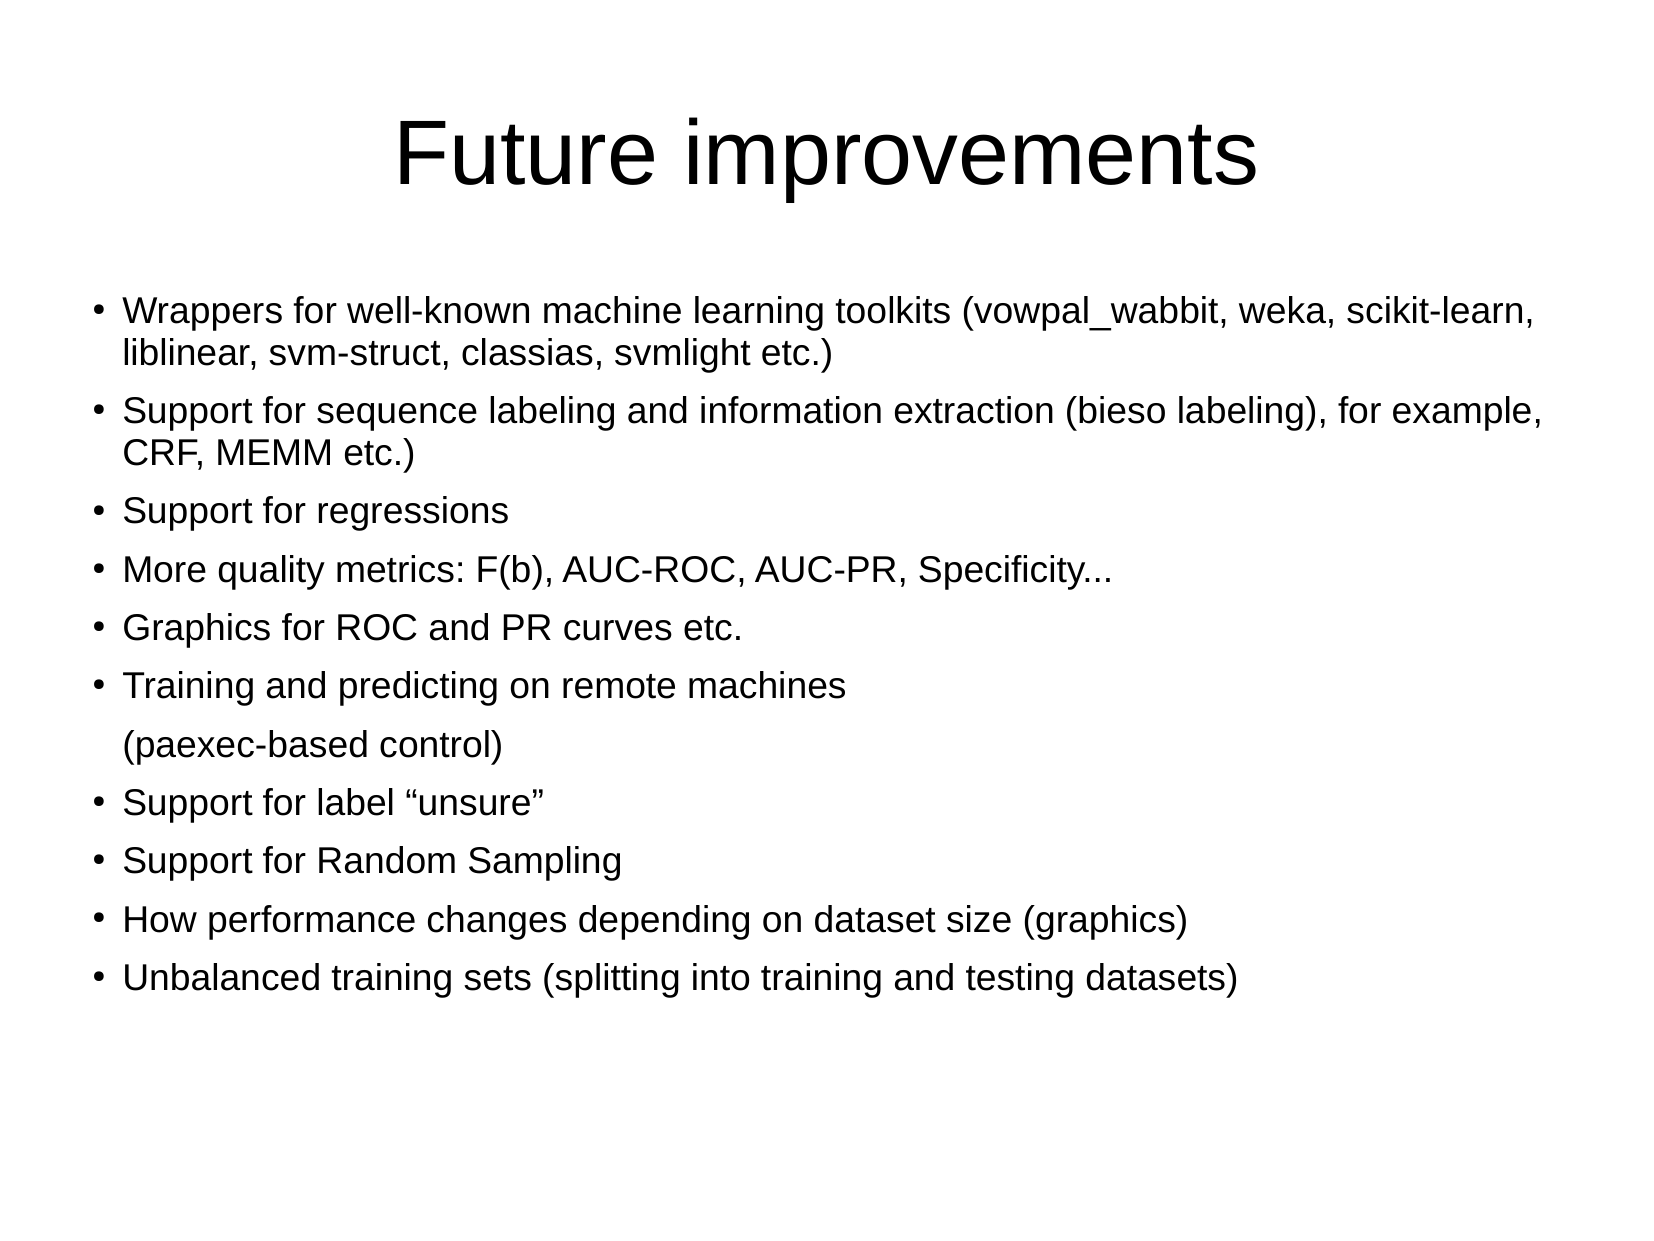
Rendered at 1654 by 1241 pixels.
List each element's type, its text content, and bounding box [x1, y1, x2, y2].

title Future improvements [82, 49, 1571, 257]
list Wrappers for well-known machine learning toolkits (vowpal_wabbit, weka, scikit-learn, liblinear, svm-struct, classias, svmlight etc.) Support for sequence labeling and information extraction (bieso labeling), for example, CRF, MEMM etc.) Support for regressions More quality metrics: F(b), AUC-ROC, AUC-PR, Specificity... Graphics for ROC and PR curves etc. Training and predicting on remote machines (paexec-based control) Support for label “unsure” Support for Random Sampling How performance changes depending on dataset size (graphics) Unbalanced training sets (splitting into training and testing datasets) [82, 290, 1571, 1010]
